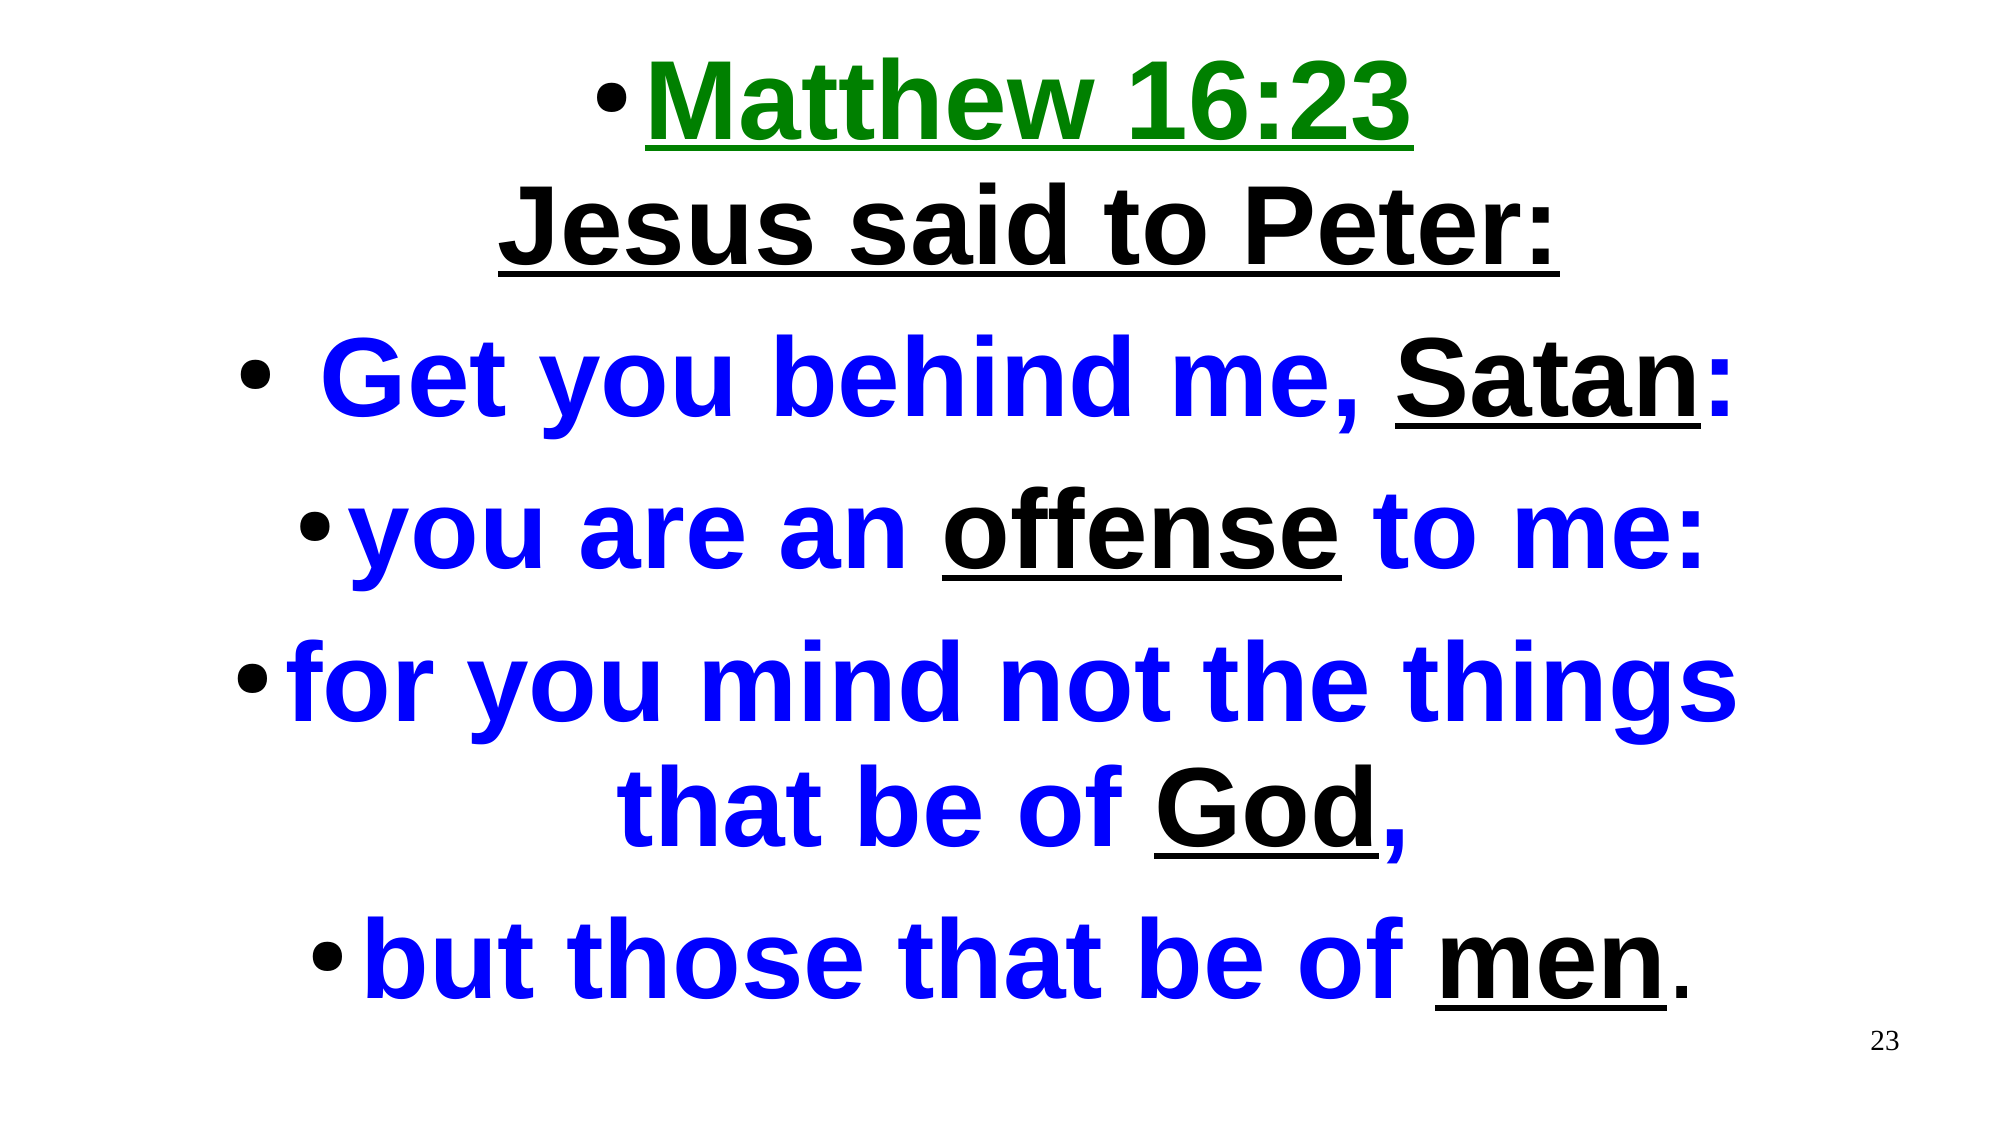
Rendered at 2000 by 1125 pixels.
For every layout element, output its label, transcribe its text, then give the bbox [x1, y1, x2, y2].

list Matthew 16:23 Jesus said to Peter: Get you behind me, Satan: you are an offense to me: for you mind not the things that be of God, but those that be of men. [37, 37, 1951, 1088]
